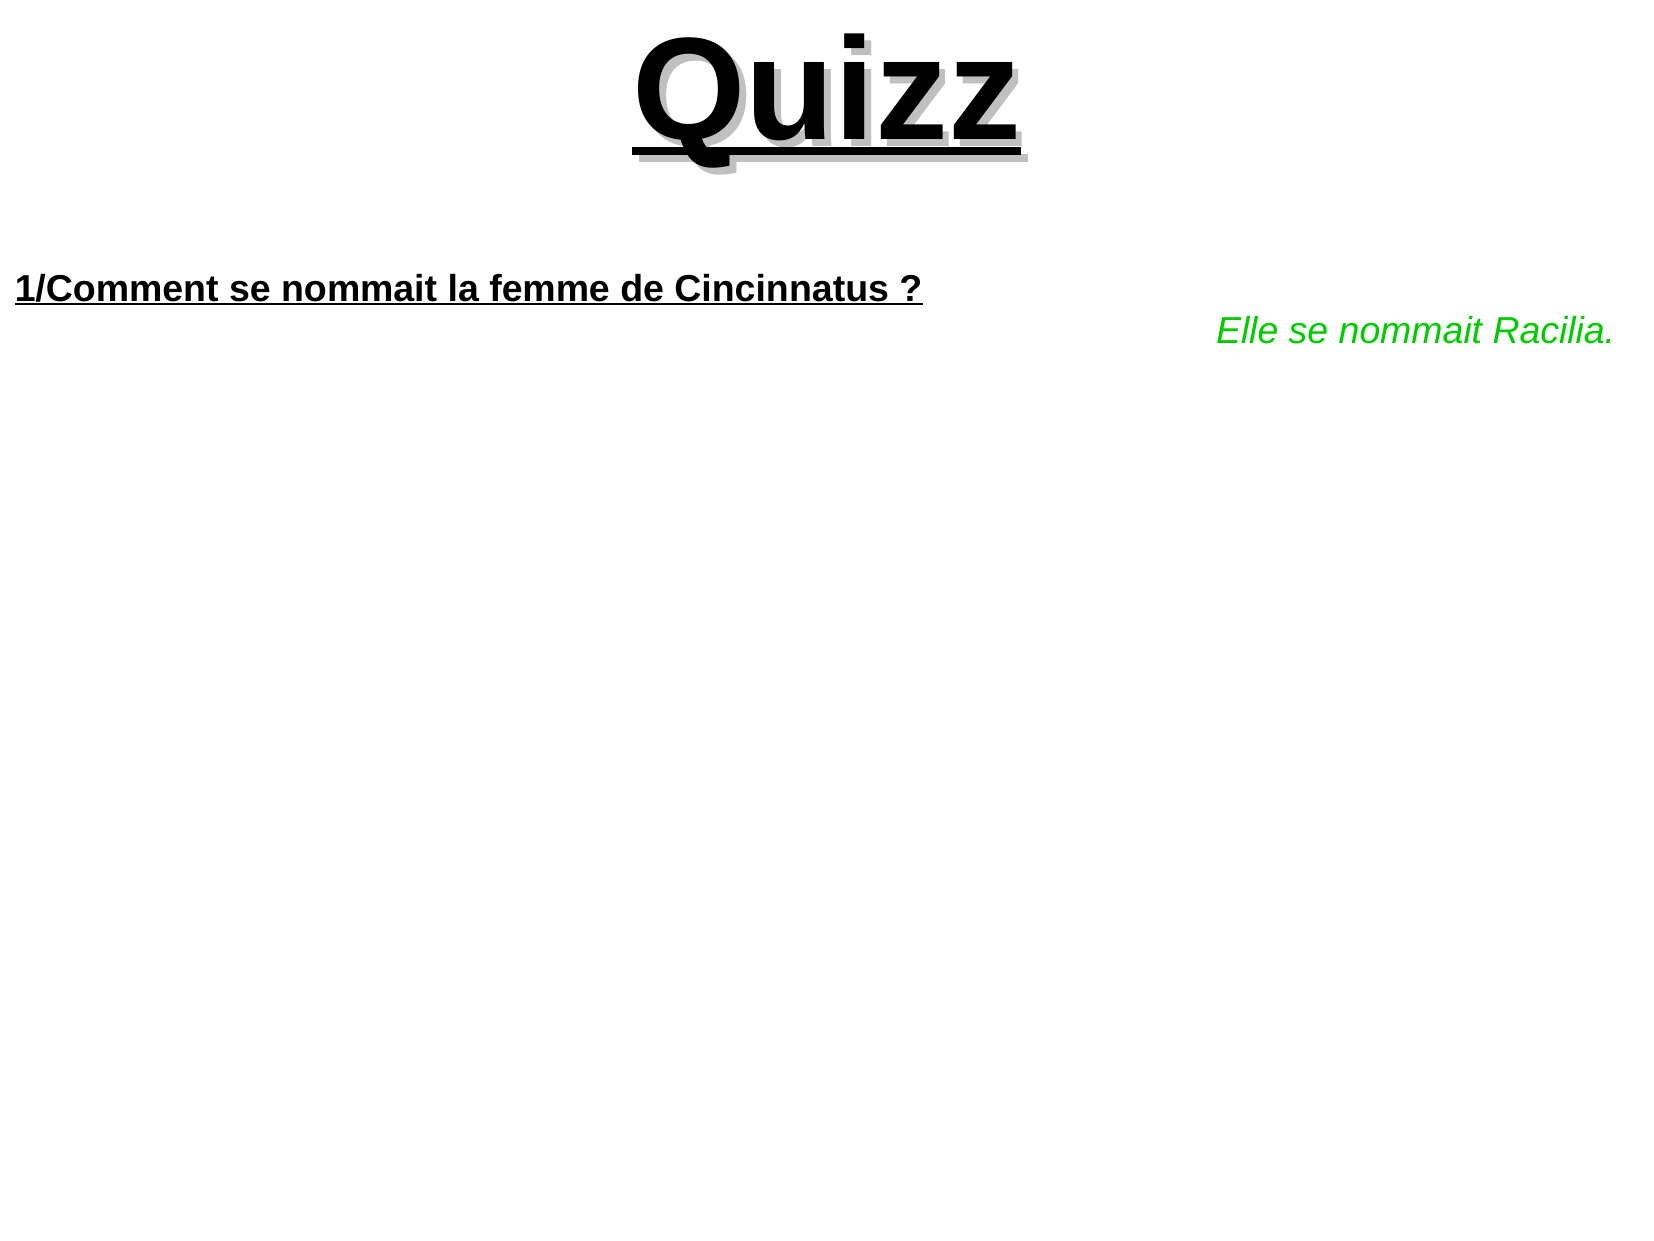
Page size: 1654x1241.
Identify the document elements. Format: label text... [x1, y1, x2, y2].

text_box Quizz [0, 0, 1654, 178]
text_box 1/Comment se nommait la femme de Cincinnatus ? Elle se nommait Racilia. [0, 259, 1630, 1241]
